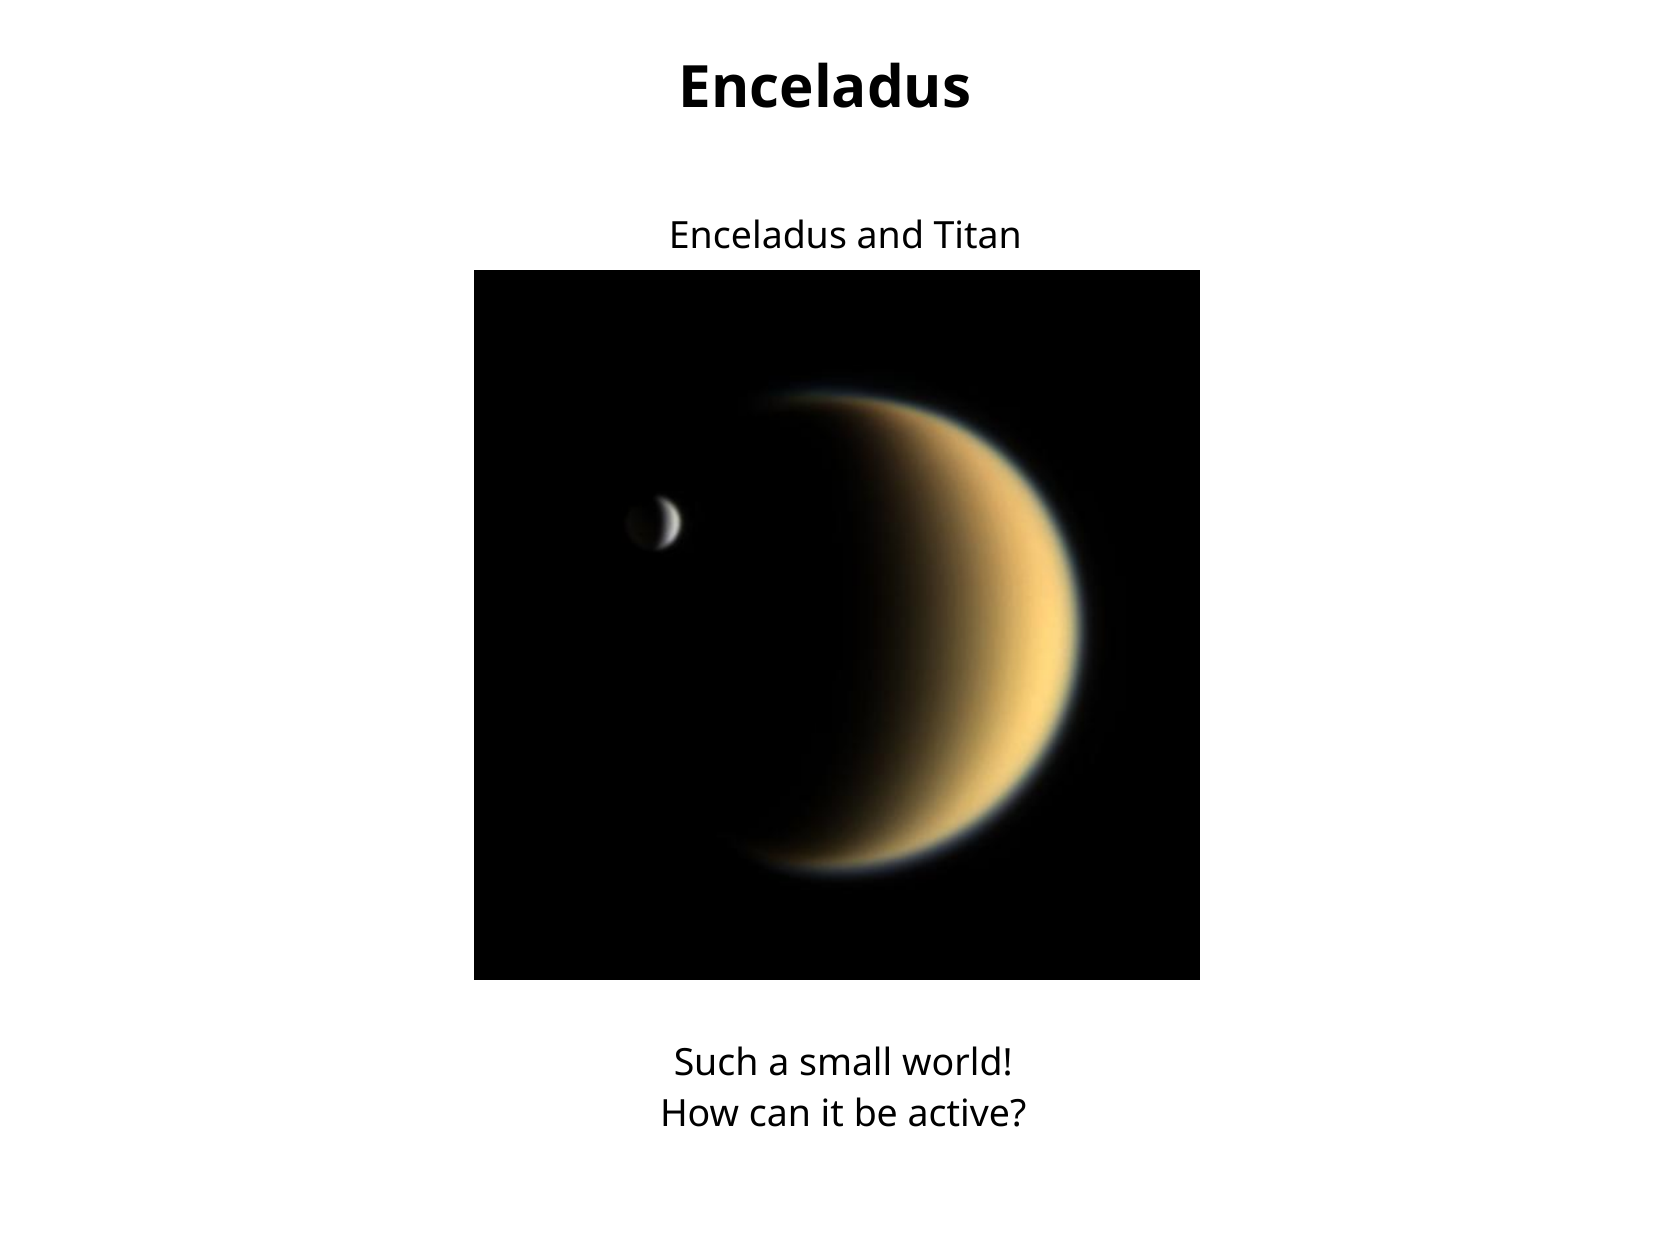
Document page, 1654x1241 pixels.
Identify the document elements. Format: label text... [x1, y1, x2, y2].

picture [474, 270, 1200, 980]
text_box Enceladus and Titan [507, 201, 1183, 269]
text_box Enceladus [262, 37, 1388, 134]
text_box Such a small world! How can it be active? [505, 1028, 1181, 1148]
